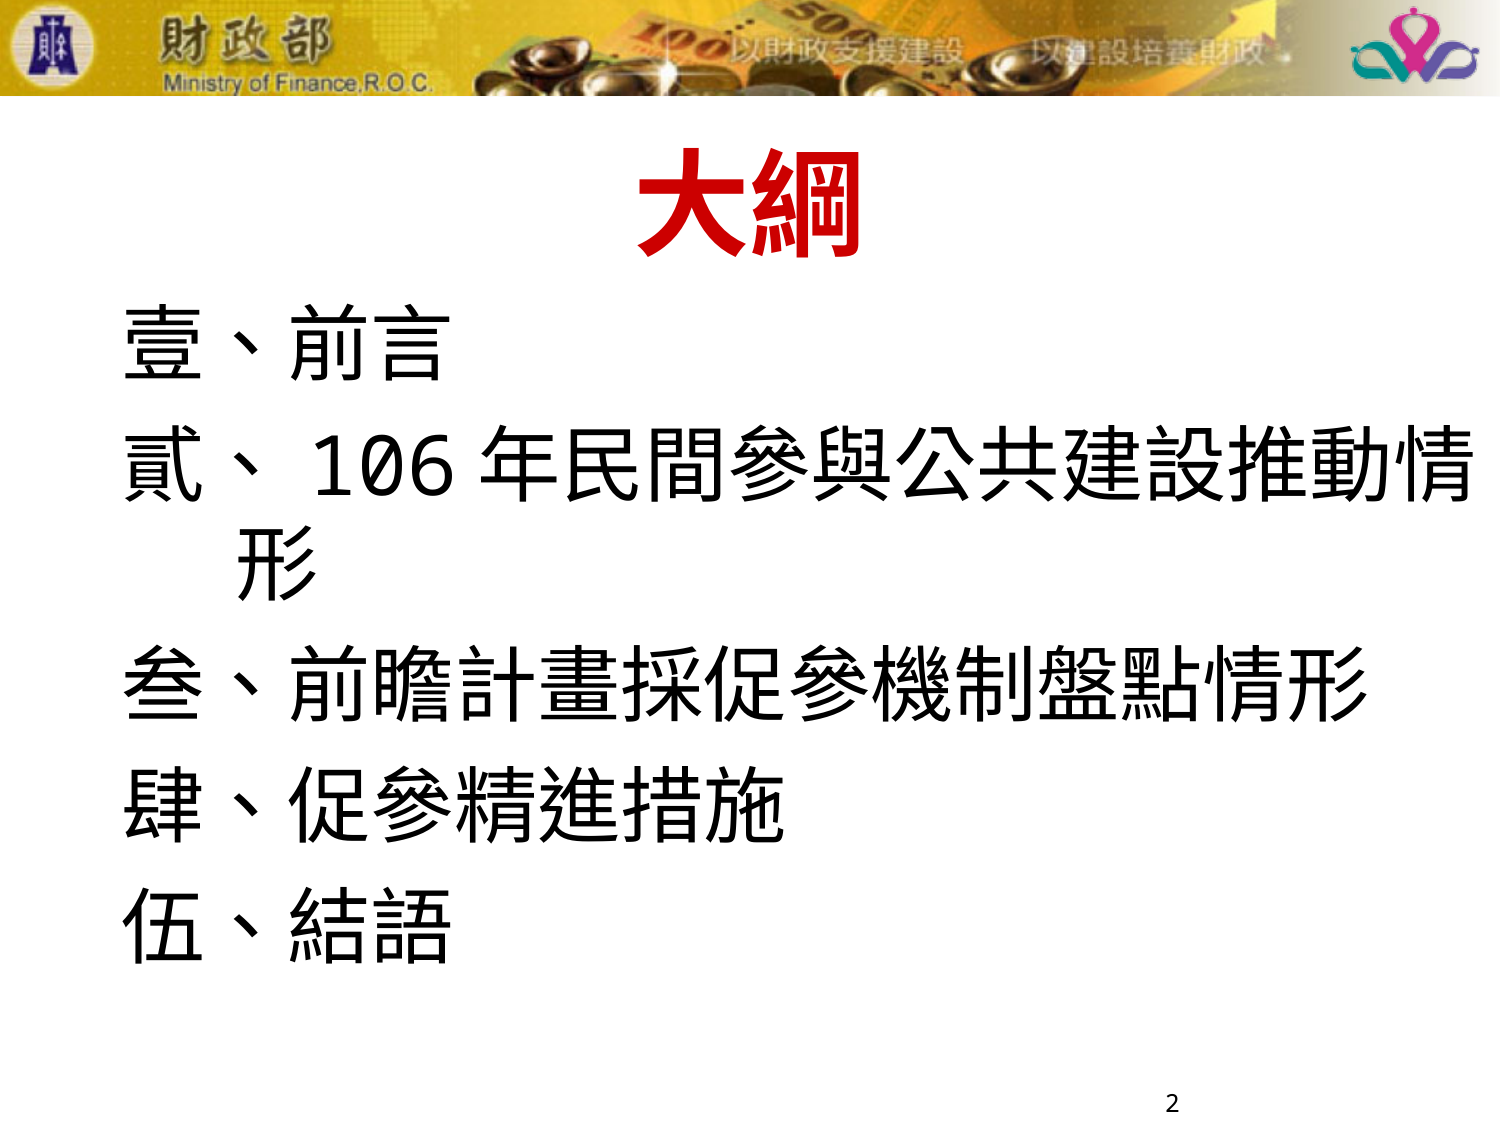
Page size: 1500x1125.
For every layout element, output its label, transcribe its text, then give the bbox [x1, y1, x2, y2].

text_box 大綱 壹、前言 貳、106年民間參與公共建設推動情形 叁、前瞻計畫採促參機制盤點情形 肆、促參精進措施 伍、結語 [0, 96, 1500, 1125]
picture [0, 0, 1500, 96]
